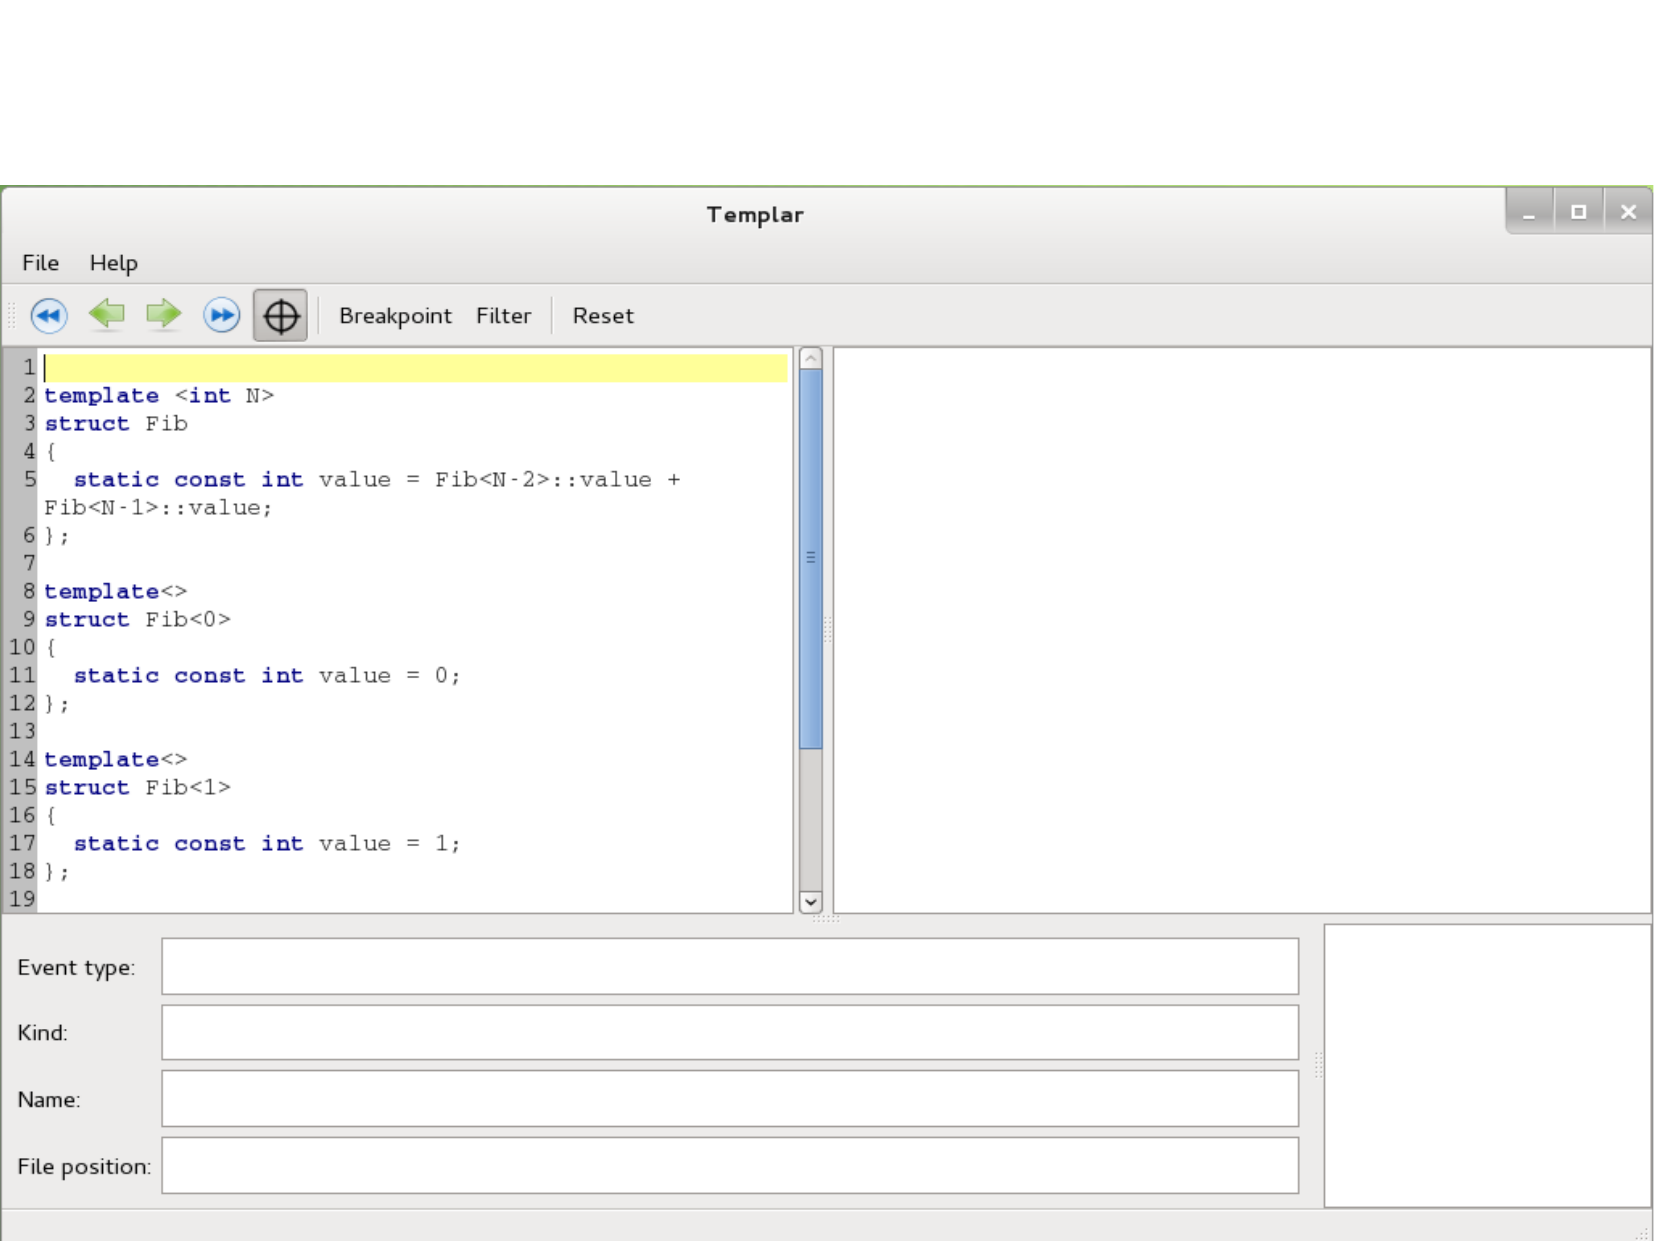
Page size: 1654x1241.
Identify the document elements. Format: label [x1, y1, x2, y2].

picture [0, 185, 1654, 1241]
